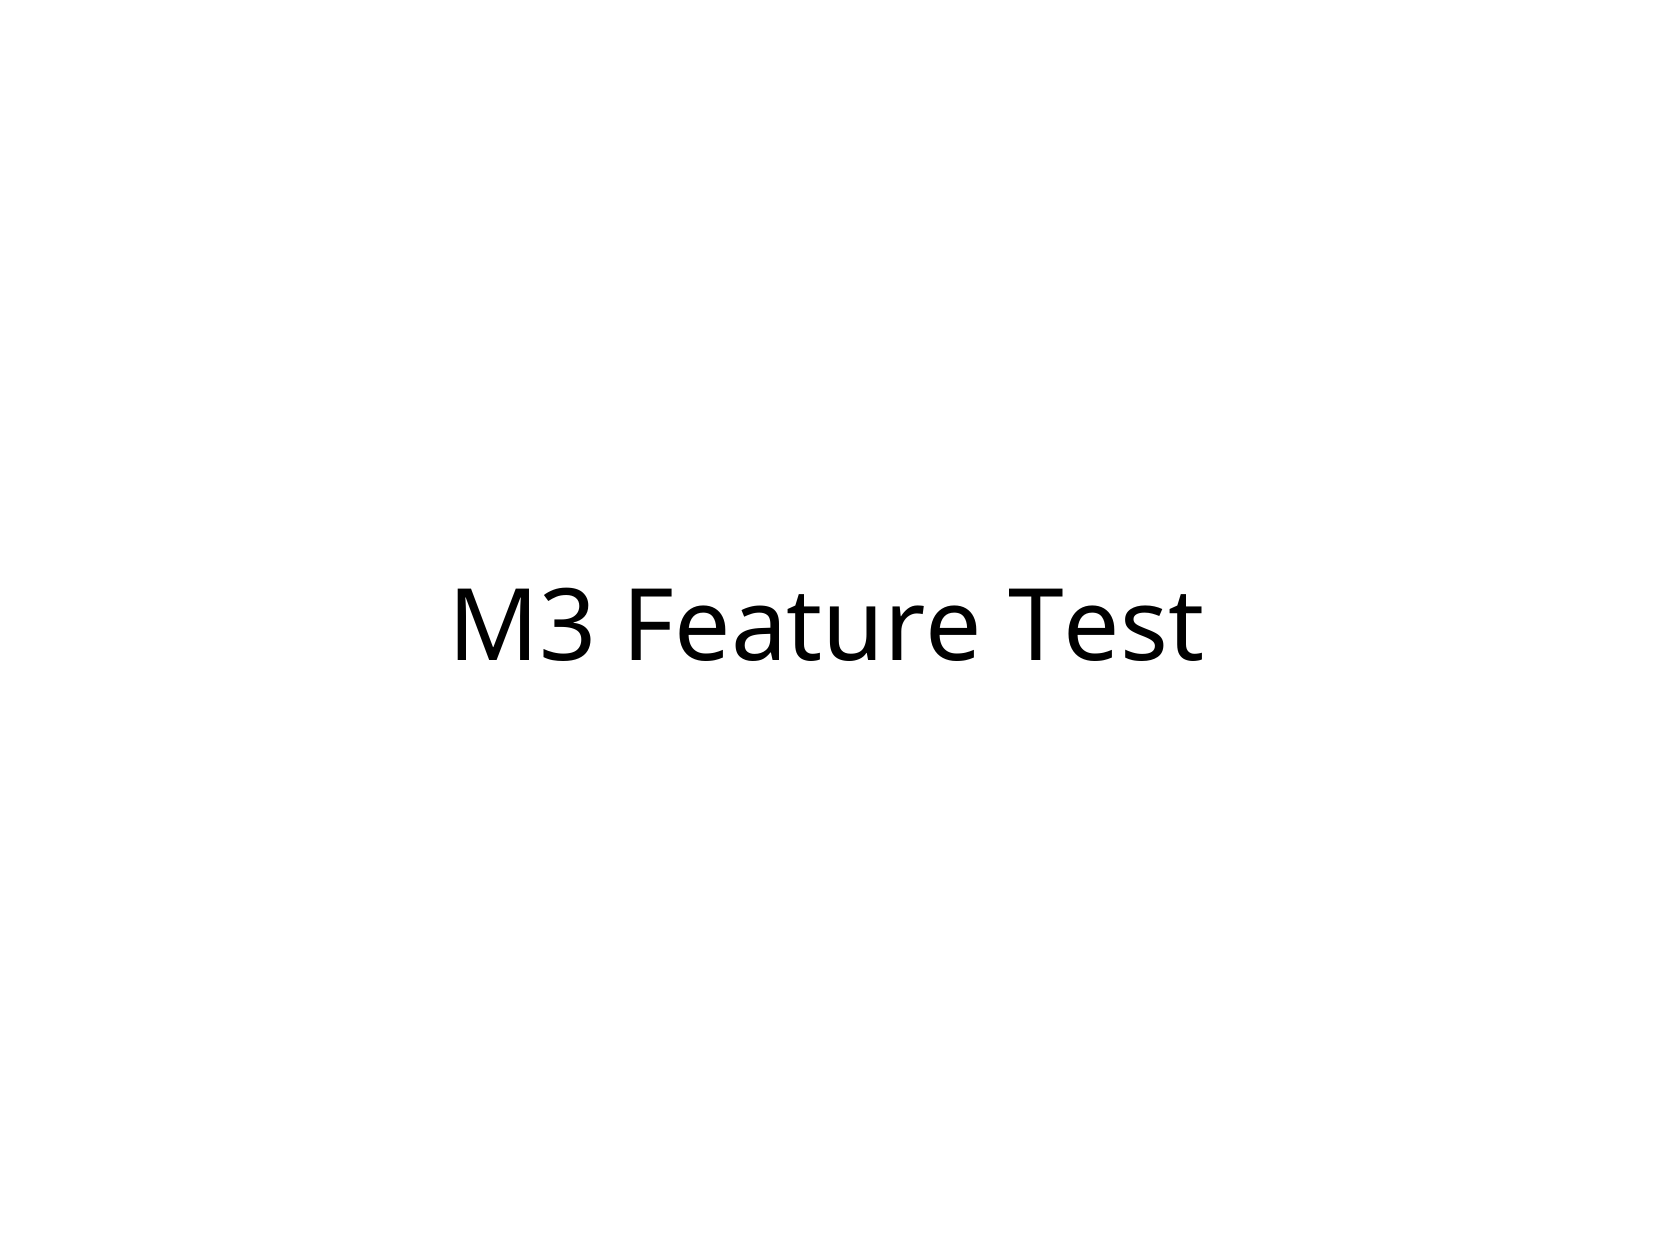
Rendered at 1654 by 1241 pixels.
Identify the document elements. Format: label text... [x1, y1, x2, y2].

text_box M3 Feature Test [189, 499, 1465, 741]
